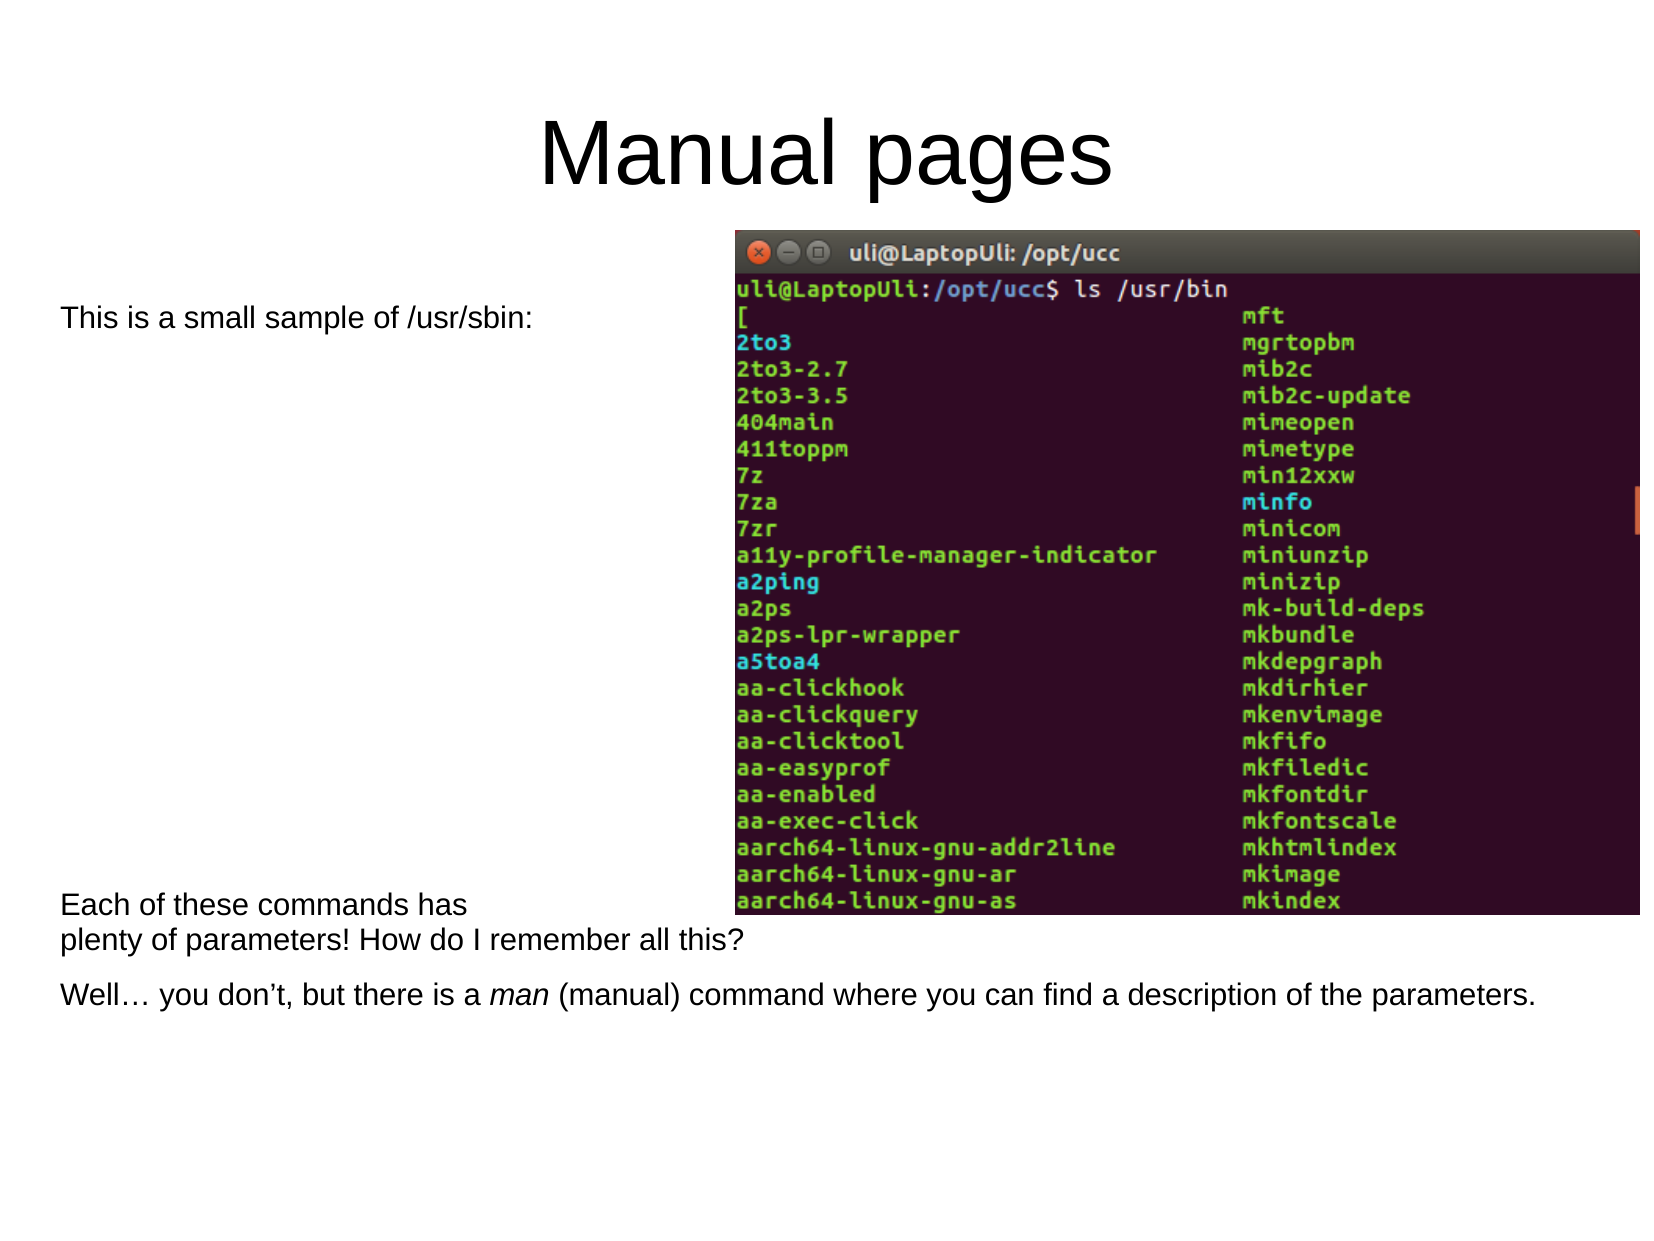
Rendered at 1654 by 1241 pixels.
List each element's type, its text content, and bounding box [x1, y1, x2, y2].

list This is a small sample of /usr/sbin: Each of these commands has plenty of parameters! How do I remember all this? Well… you don’t, but there is a man (manual) command where you can find a description of the parameters. [60, 300, 1549, 1021]
title Manual pages [82, 49, 1571, 257]
picture [735, 230, 1640, 916]
